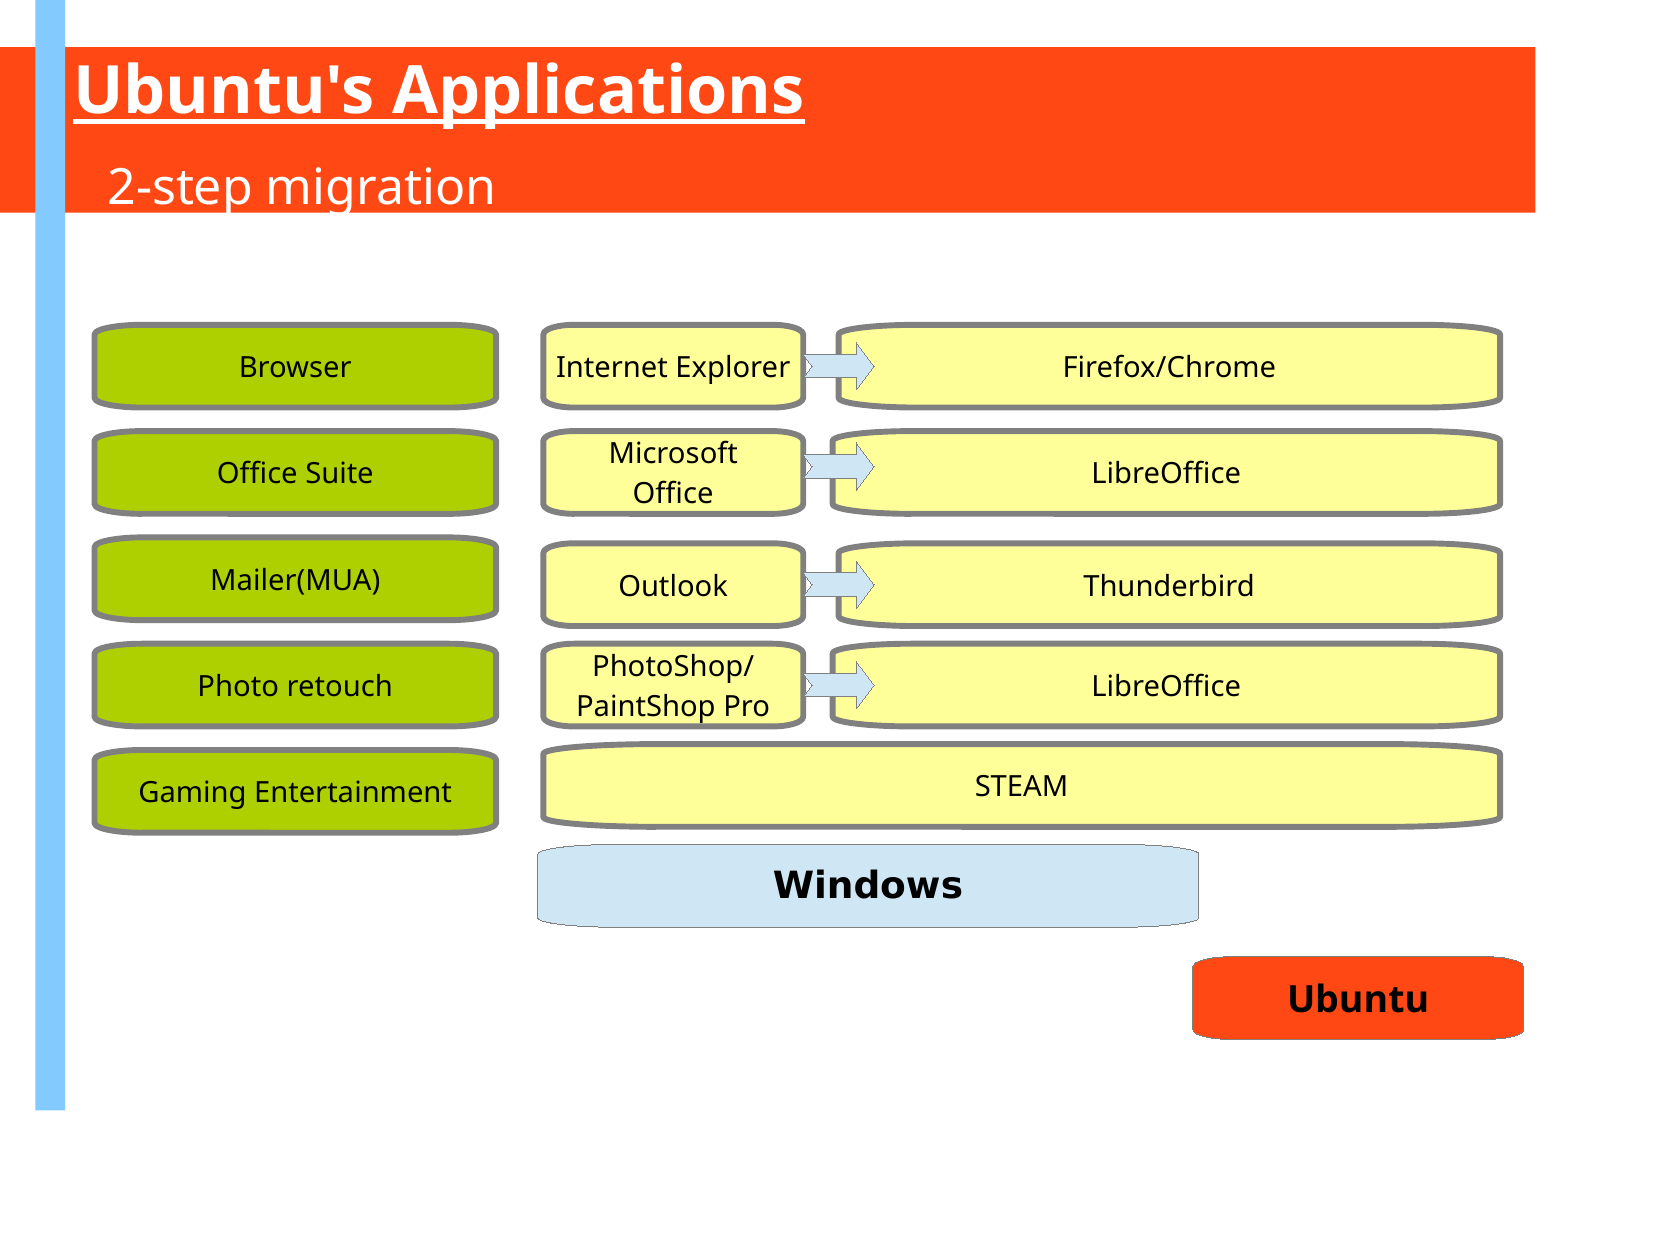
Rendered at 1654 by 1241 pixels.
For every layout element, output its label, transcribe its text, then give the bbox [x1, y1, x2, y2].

text_box Internet Explorer [543, 324, 804, 408]
text_box Mailer(MUA) [94, 537, 497, 621]
text_box Browser [94, 324, 497, 408]
text_box Ubuntu [1192, 956, 1524, 1040]
text_box Microsoft Office [543, 431, 804, 514]
text_box LibreOffice [832, 643, 1501, 727]
text_box LibreOffice [832, 431, 1501, 514]
text_box [803, 342, 875, 390]
text_box STEAM [543, 744, 1501, 827]
text_box Outlook [543, 543, 804, 627]
text_box PhotoShop/ PaintShop Pro [543, 643, 804, 727]
text_box [803, 442, 875, 491]
text_box Photo retouch [94, 643, 497, 727]
text_box [803, 561, 875, 609]
text_box [803, 661, 875, 709]
title Ubuntu's Applications 2-step migration [73, 29, 1536, 237]
text_box Windows [537, 844, 1199, 928]
text_box Gaming Entertainment [94, 750, 497, 833]
text_box Firefox/Chrome [838, 324, 1501, 408]
text_box Office Suite [94, 431, 497, 514]
text_box Thunderbird [838, 543, 1501, 627]
